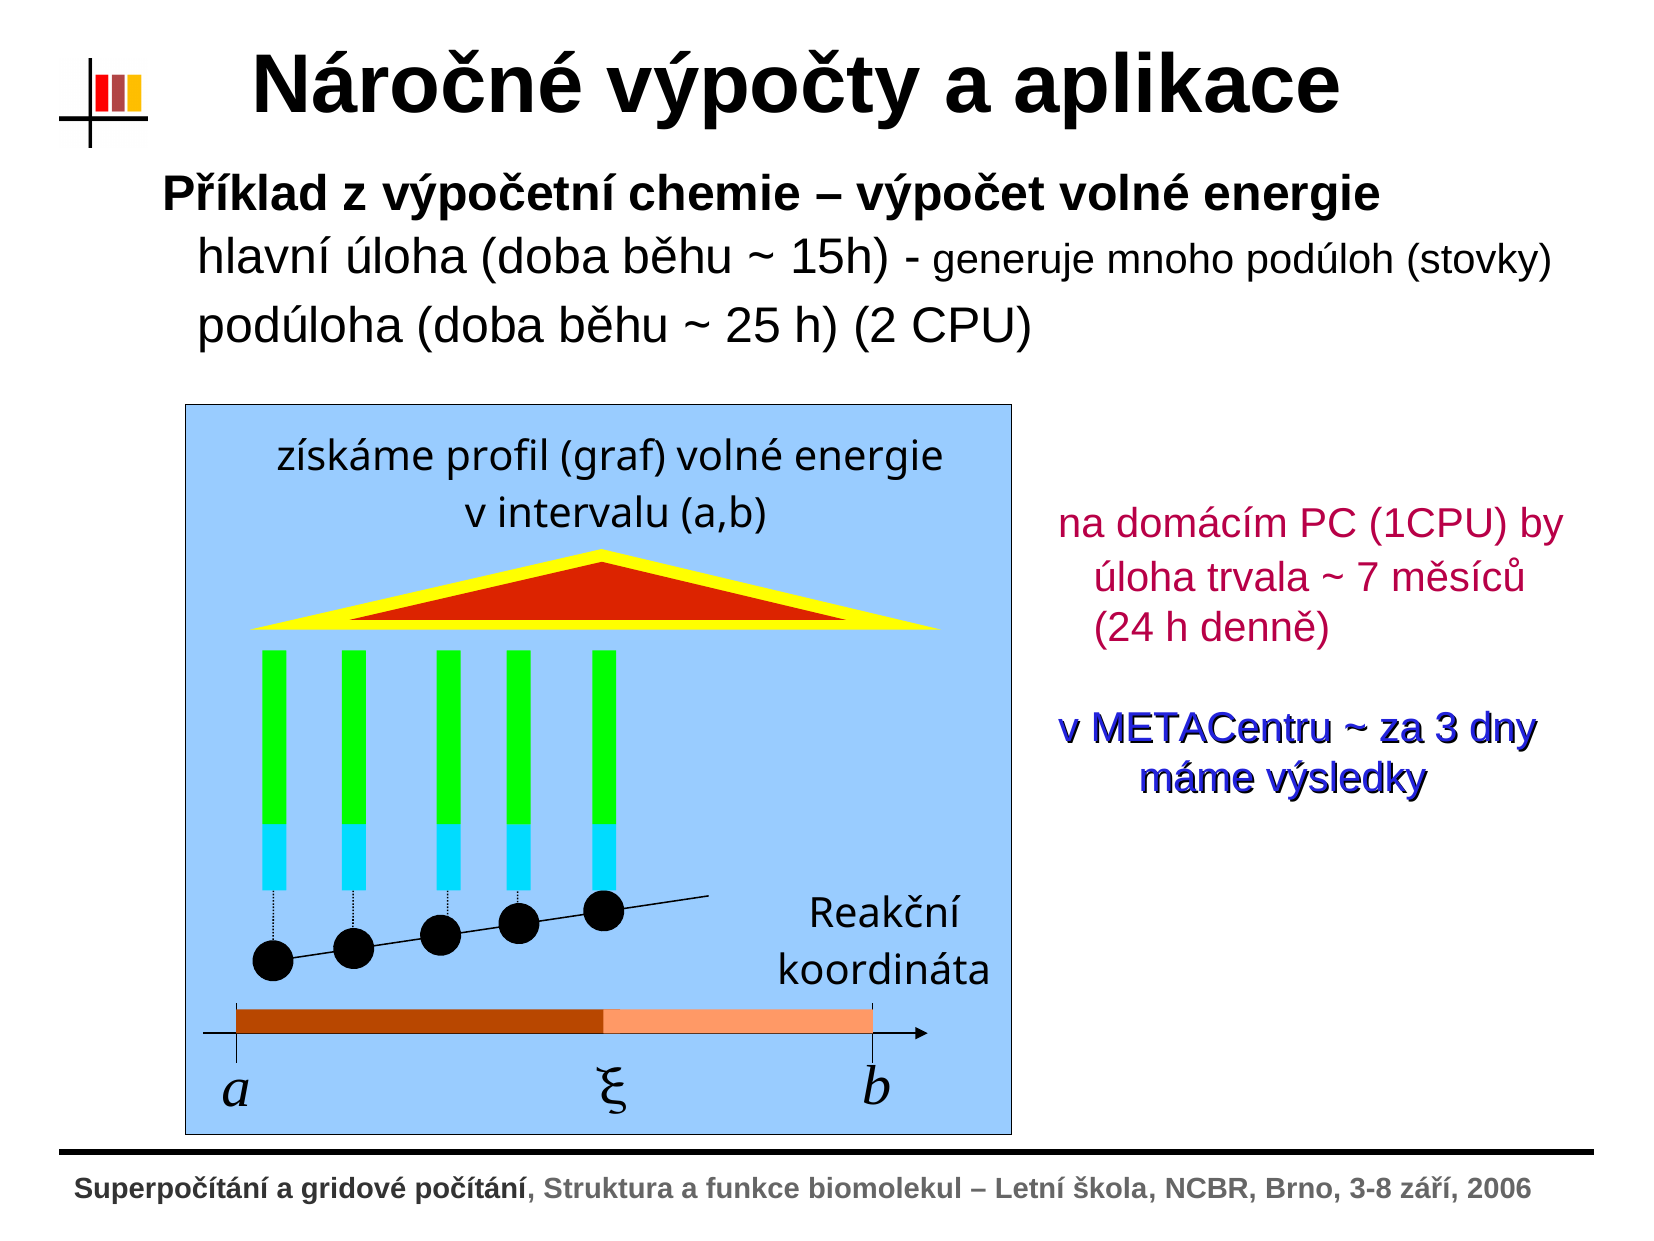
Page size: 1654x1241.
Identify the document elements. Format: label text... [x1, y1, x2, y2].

text_box na domácím PC (1CPU) by úloha trvala ~ 7 měsíců (24 h denně) v METACentru ~ za 3 dny máme výsledky [1007, 492, 1599, 880]
text_box získáme profil (graf) volné energie v intervalu (a,b) [261, 425, 971, 485]
text_box [185, 472, 1012, 1135]
text_box Reakční koordináta [748, 882, 1020, 1047]
chart [847, 1047, 907, 1121]
picture [59, 58, 148, 148]
chart [582, 1041, 643, 1121]
text_box Příklad z výpočetní chemie – výpočet volné energie hlavní úloha (doba běhu ~ 15h) - generuje mnoho podúloh (stovky) podúloha (doba běhu ~ 25 h) (2 CPU) [147, 157, 1625, 472]
chart [206, 1043, 266, 1123]
text_box Náročné výpočty a aplikace [236, 29, 1595, 157]
text_box Superpočítání a gridové počítání, Struktura a funkce biomolekul – Letní škola, NCBR, Brno, 3-8 září, 2006 [59, 1151, 1558, 1214]
